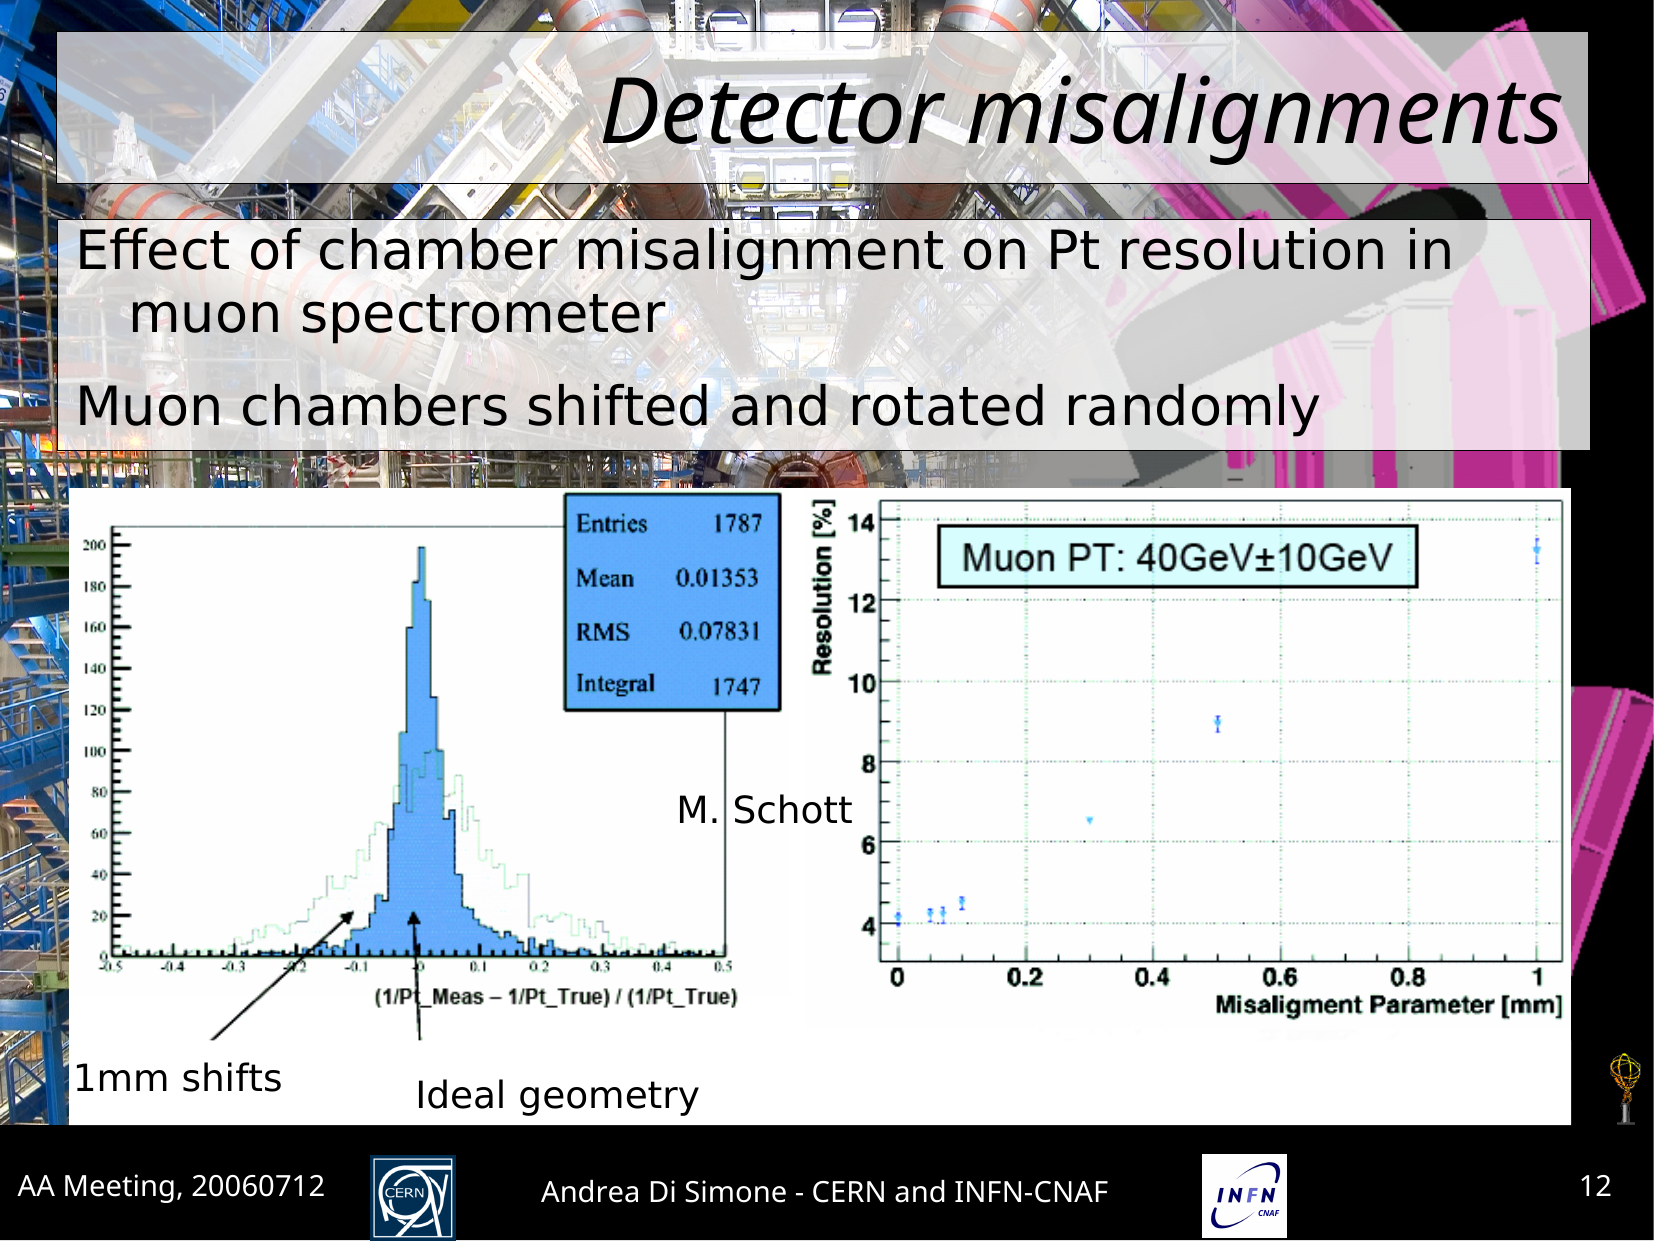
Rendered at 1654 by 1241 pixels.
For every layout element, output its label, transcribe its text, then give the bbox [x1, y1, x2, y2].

text_box 1mm shifts [58, 1048, 294, 1108]
list Effect of chamber misalignment on Pt resolution in muon spectrometer Muon chambers shifted and rotated randomly [57, 219, 1591, 451]
picture [370, 1155, 456, 1241]
picture [0, 0, 1654, 1125]
text_box M. Schott [661, 781, 865, 840]
text_box Ideal geometry [400, 1066, 710, 1126]
text_box [69, 1040, 1572, 1126]
picture [1202, 1154, 1287, 1238]
title Detector misalignments [56, 31, 1589, 184]
